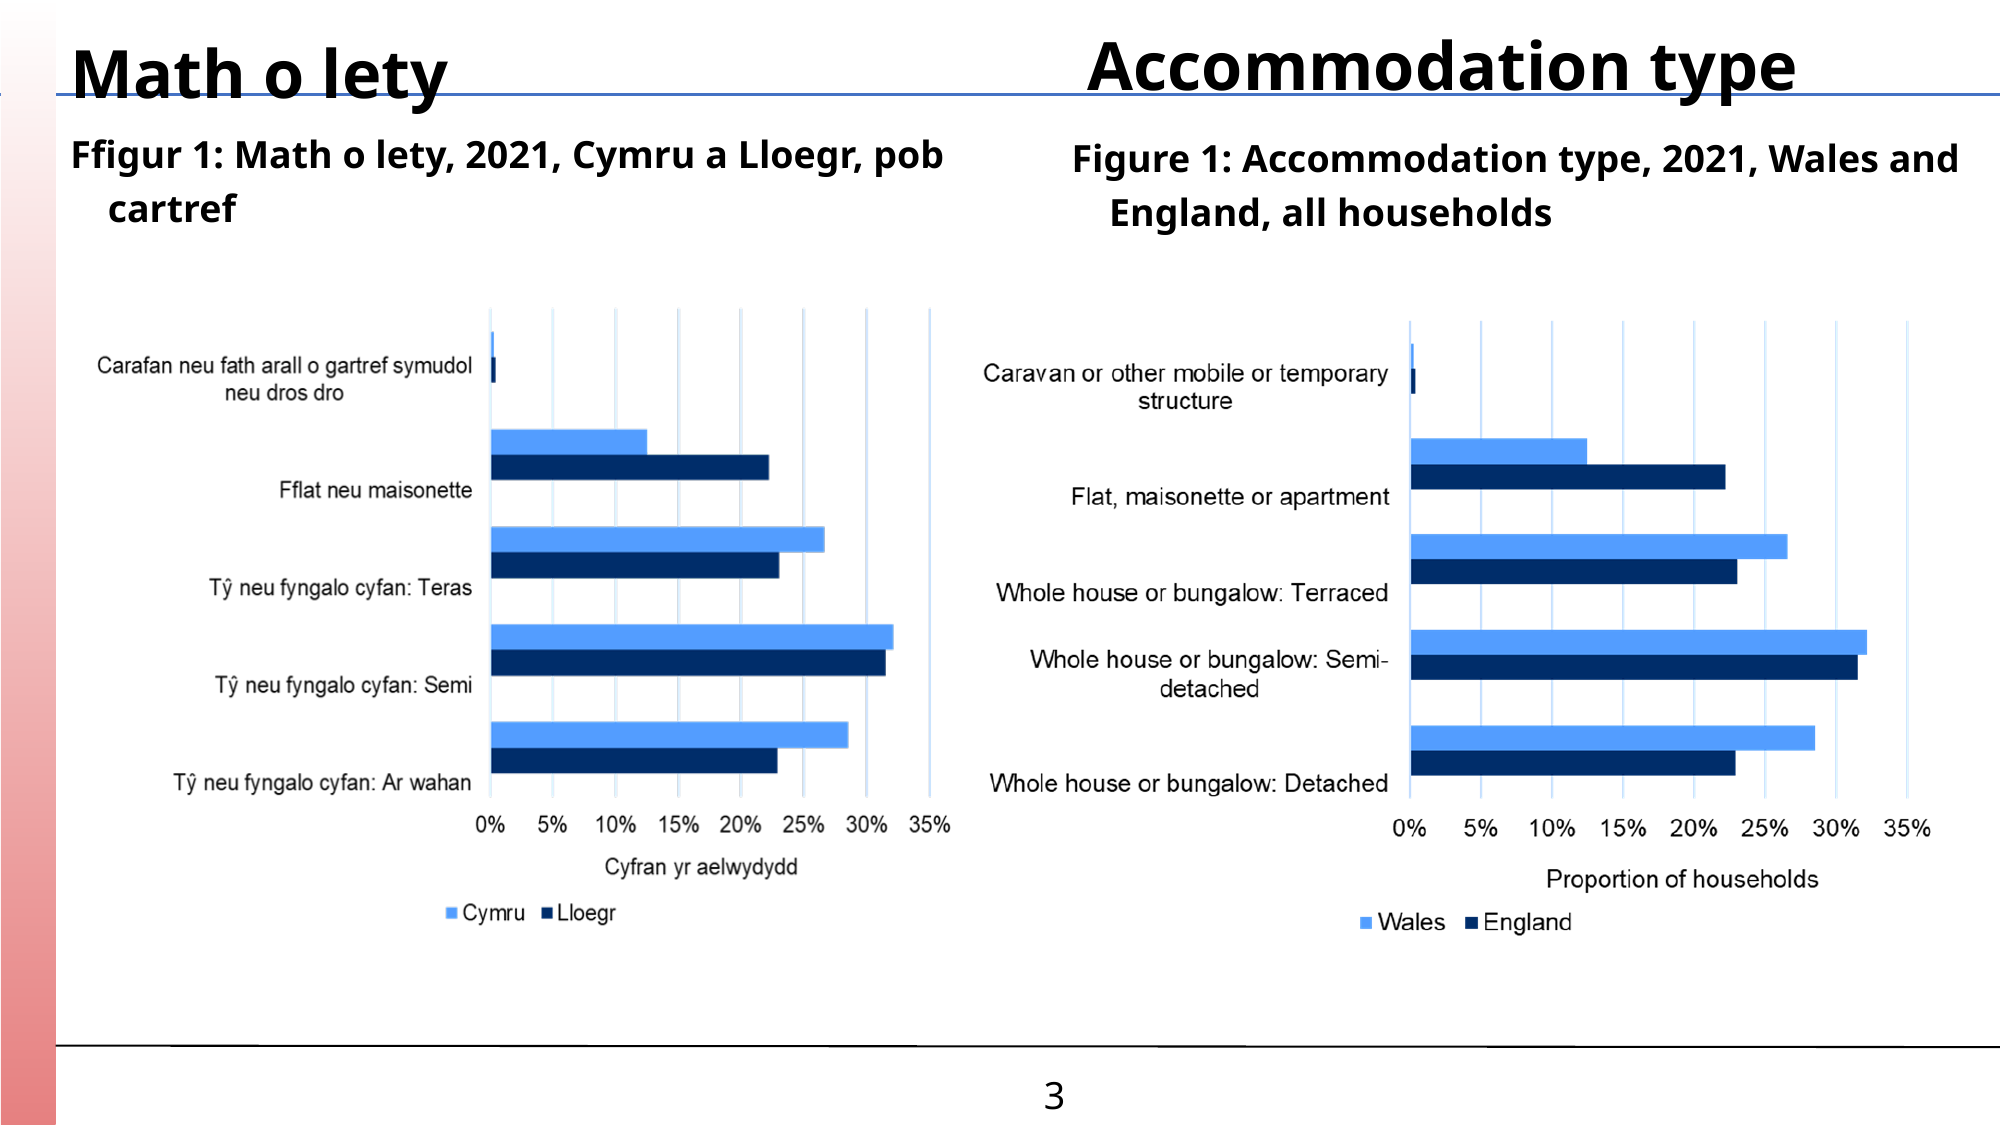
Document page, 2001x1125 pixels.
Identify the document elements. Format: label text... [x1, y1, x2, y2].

text_box Ffigur 1: Math o lety, 2021, Cymru a Lloegr, pob cartref [55, 114, 1057, 235]
text_box Math o lety [55, 8, 970, 111]
text_box [1, 0, 56, 1125]
text_box Accommodation type [1072, 0, 1987, 102]
text_box Figure 1: Accommodation type, 2021, Wales and England, all households [1056, 118, 2000, 240]
picture [85, 287, 1954, 954]
text_box 3 [1028, 1064, 1125, 1125]
